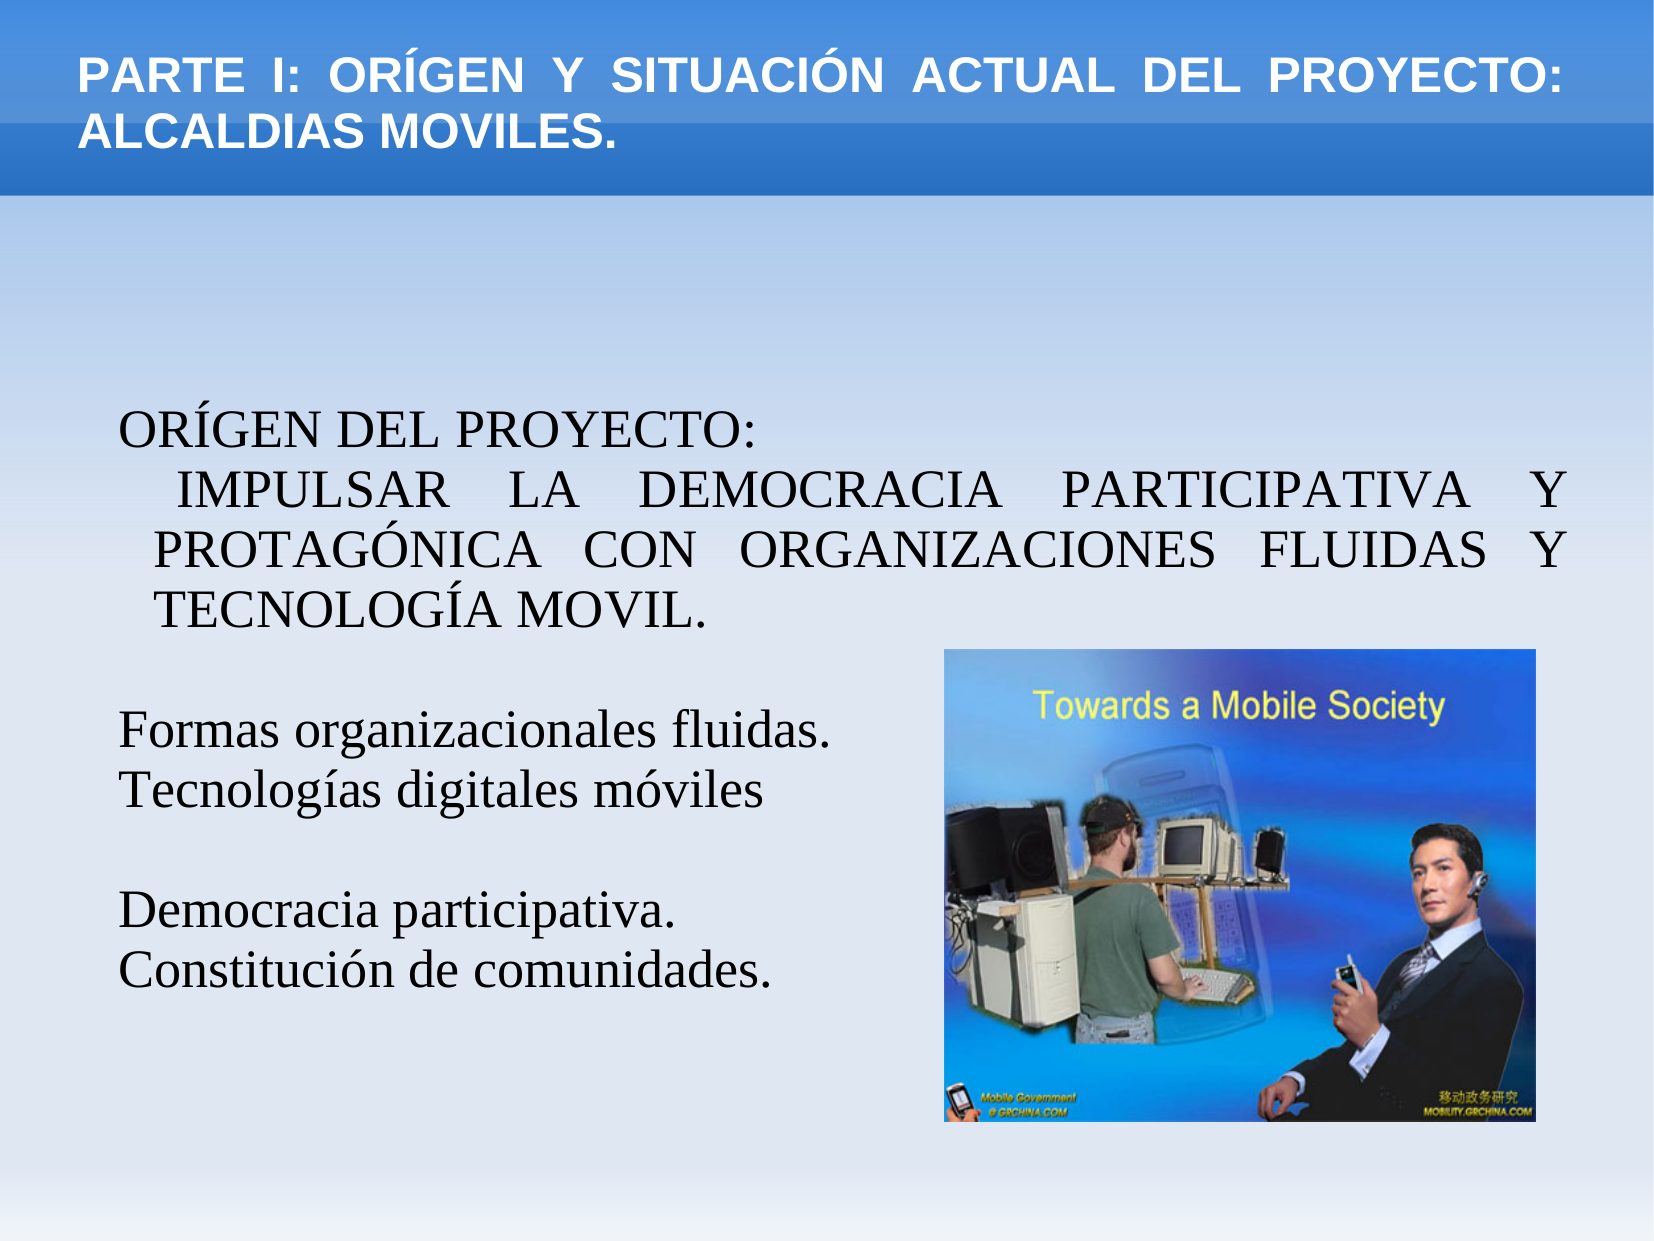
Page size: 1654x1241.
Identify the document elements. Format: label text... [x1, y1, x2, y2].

title PARTE I: ORÍGEN Y SITUACIÓN ACTUAL DEL PROYECTO: ALCALDIAS MOVILES. [76, 0, 1565, 208]
picture [0, 0, 1654, 1241]
subtitle ORÍGEN DEL PROYECTO: IMPULSAR LA DEMOCRACIA PARTICIPATIVA Y PROTAGÓNICA CON ORGANIZACIONES FLUIDAS Y TECNOLOGÍA MOVIL. Formas organizacionales fluidas. Tecnologías digitales móviles Democracia participativa. Constitución de comunidades. [82, 290, 1571, 1109]
